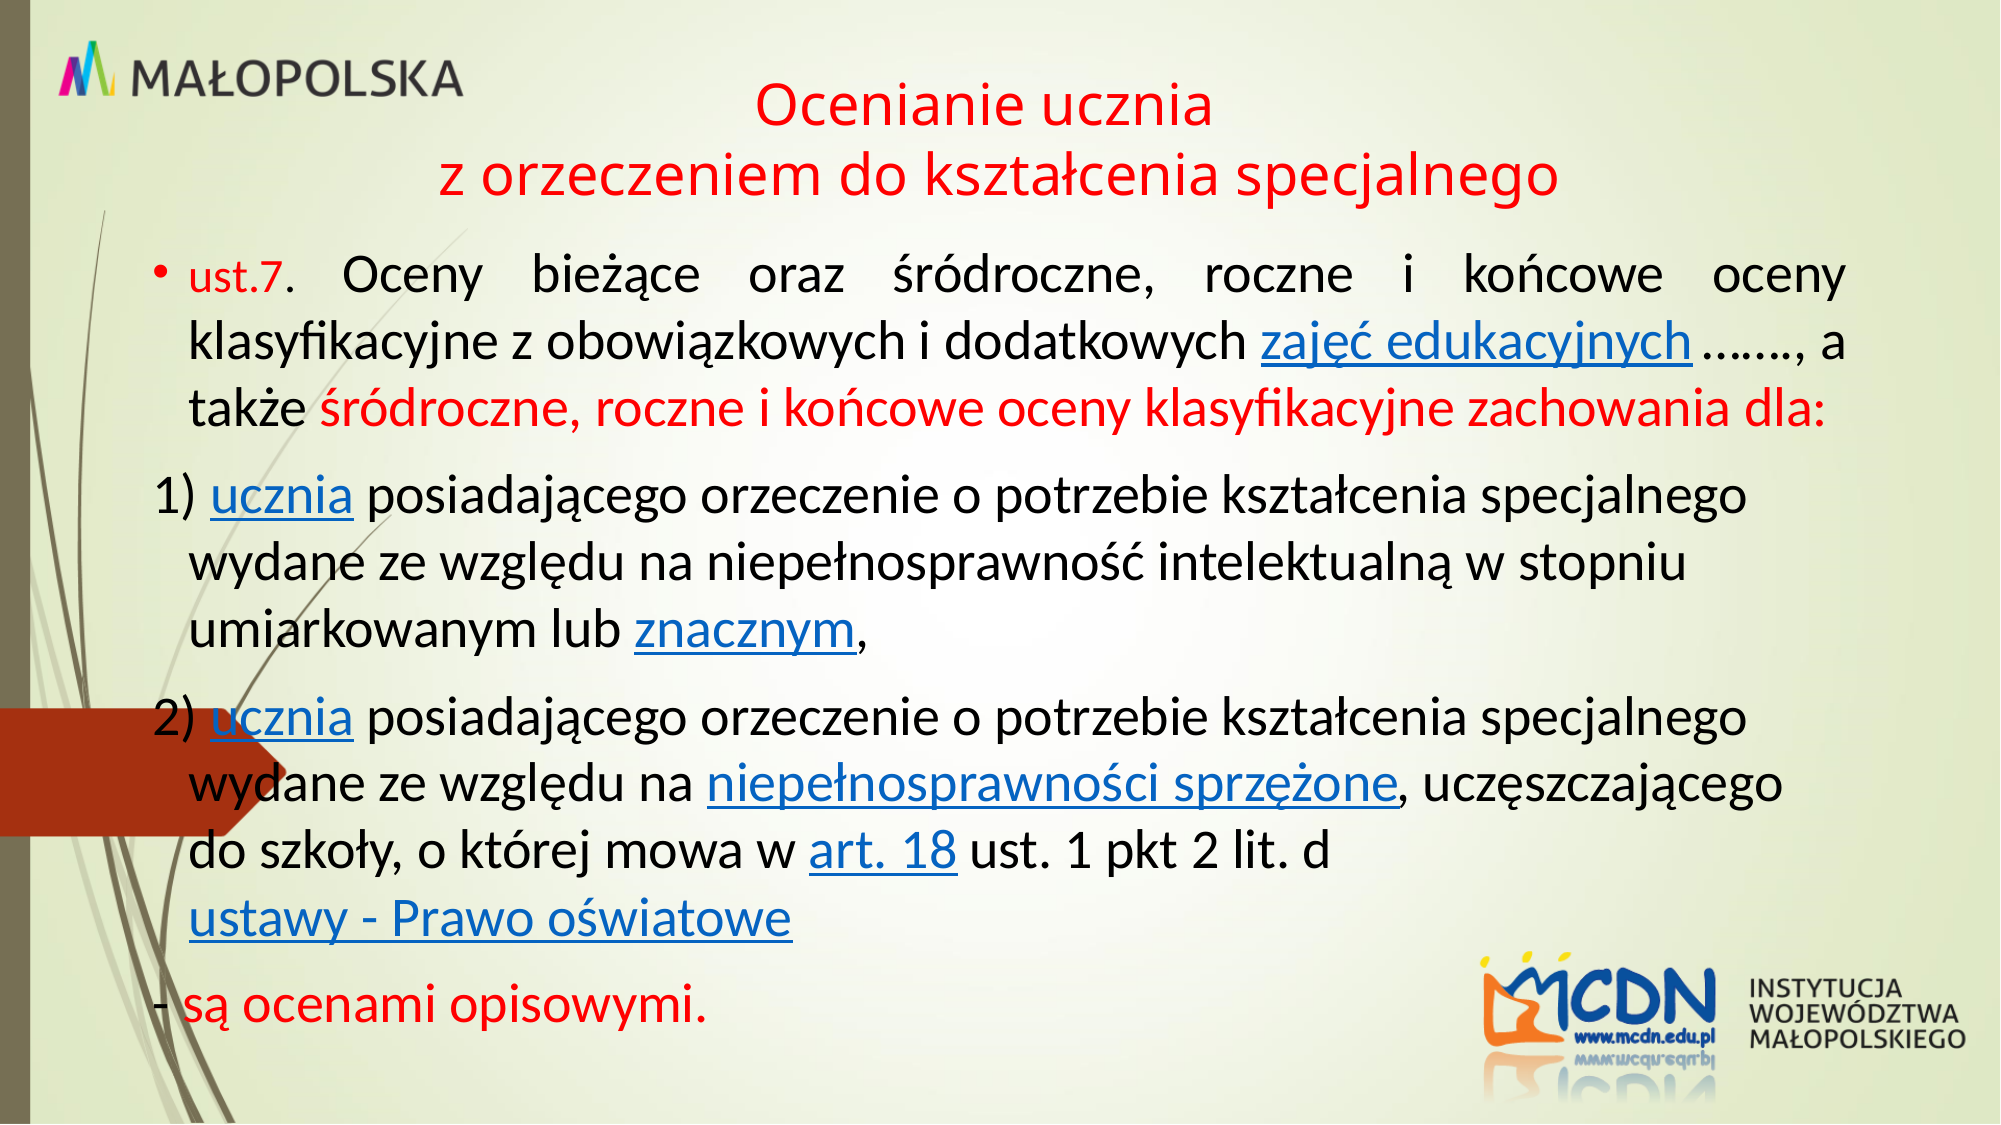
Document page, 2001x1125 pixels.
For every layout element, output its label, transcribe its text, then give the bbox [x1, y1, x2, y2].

list ust.7. Oceny bieżące oraz śródroczne, roczne i końcowe oceny klasyfikacyjne z obowiązkowych i dodatkowych zajęć edukacyjnych ……., a także śródroczne, roczne i końcowe oceny klasyfikacyjne zachowania dla: 1) ucznia posiadającego orzeczenie o potrzebie kształcenia specjalnego wydane ze względu na niepełnosprawność intelektualną w stopniu umiarkowanym lub znacznym, 2) ucznia posiadającego orzeczenie o potrzebie kształcenia specjalnego wydane ze względu na niepełnosprawności sprzężone, uczęszczającego do szkoły, o której mowa w art. 18 ust. 1 pkt 2 lit. d ustawy - Prawo oświatowe - są ocenami opisowymi. [137, 229, 1863, 1086]
picture [0, 0, 2001, 1125]
title Ocenianie ucznia z orzeczeniem do kształcenia specjalnego [137, 59, 1863, 215]
